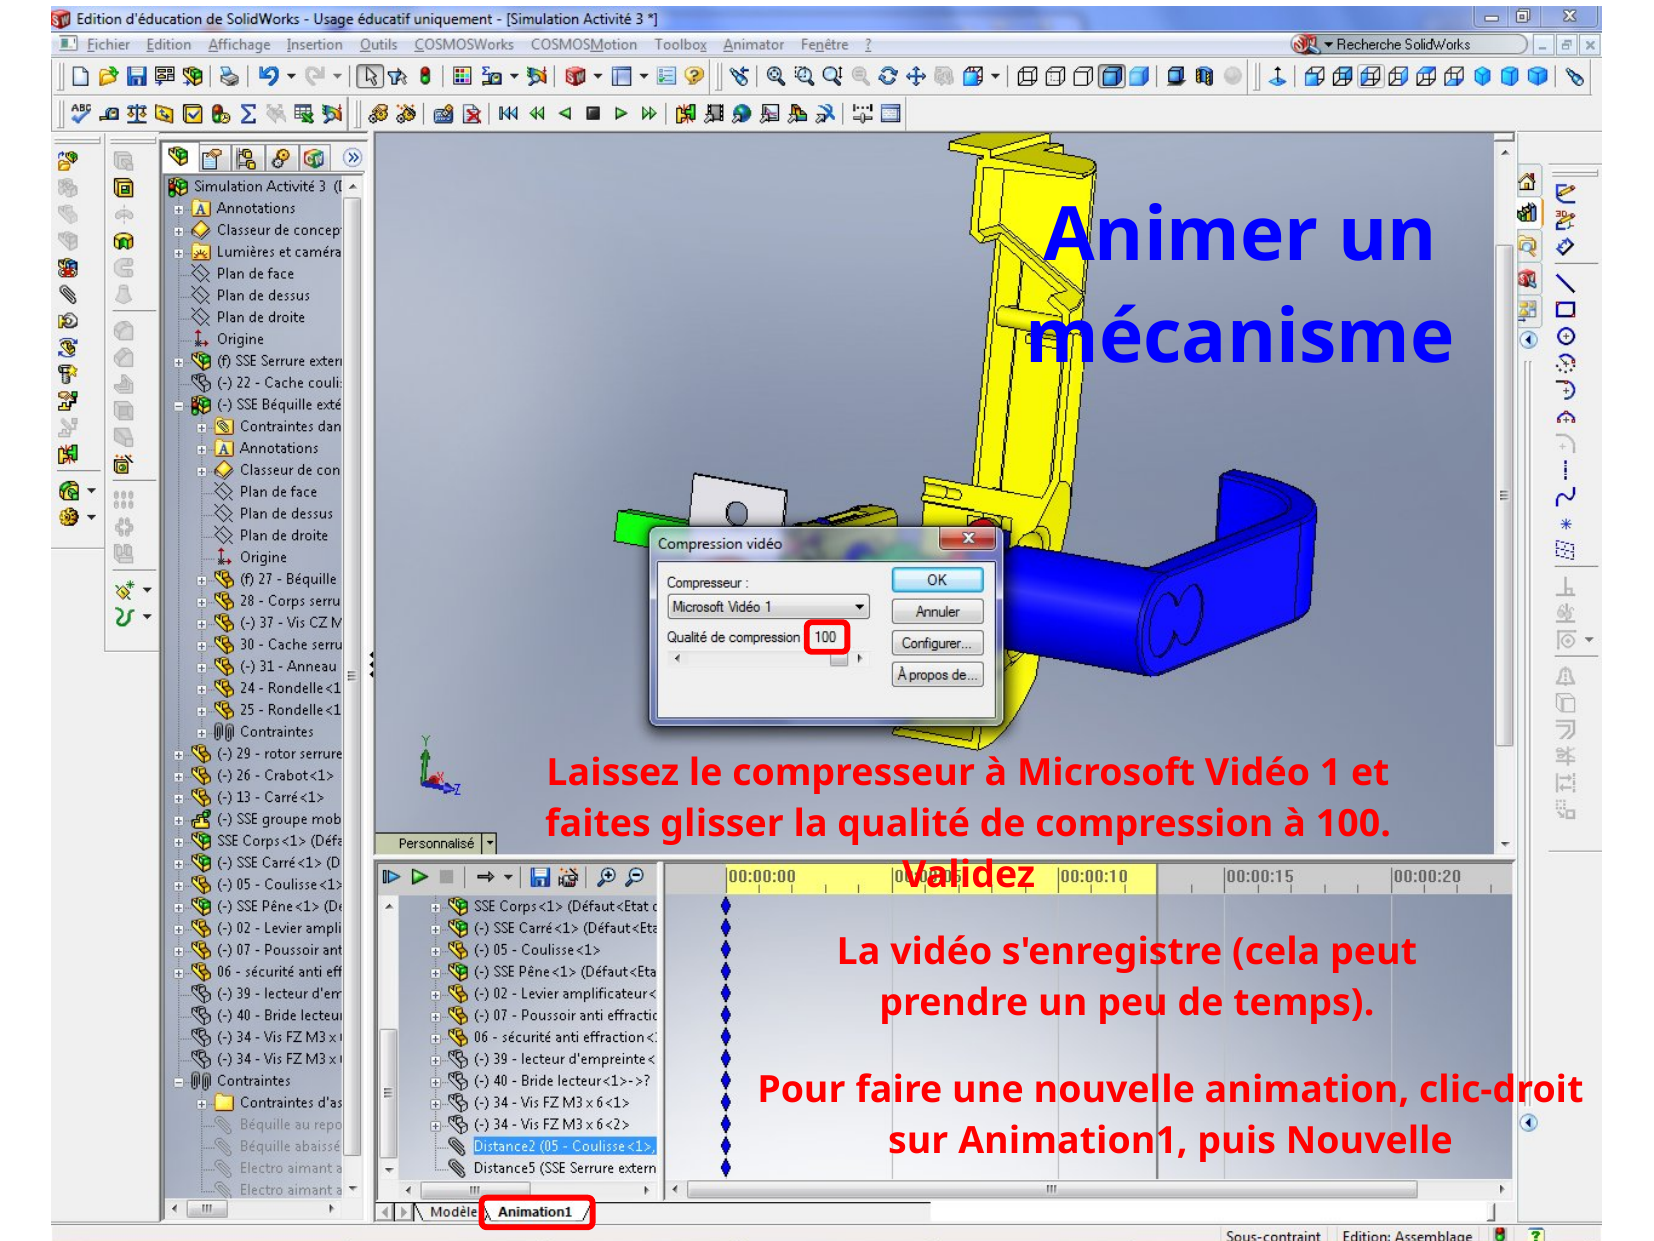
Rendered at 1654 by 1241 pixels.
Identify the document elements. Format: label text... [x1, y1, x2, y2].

text_box Laissez le compresseur à Microsoft Vidéo 1 et faites glisser la qualité de compression à 100. Validez [519, 738, 1418, 911]
text_box Animer un mécanisme [826, 172, 1654, 293]
text_box La vidéo s'enregistre (cela peut prendre un peu de temps). [746, 916, 1508, 1037]
picture [51, 6, 1602, 1241]
text_box Pour faire une nouvelle animation, clic-droit sur Animation1, puis Nouvelle [738, 1054, 1604, 1175]
